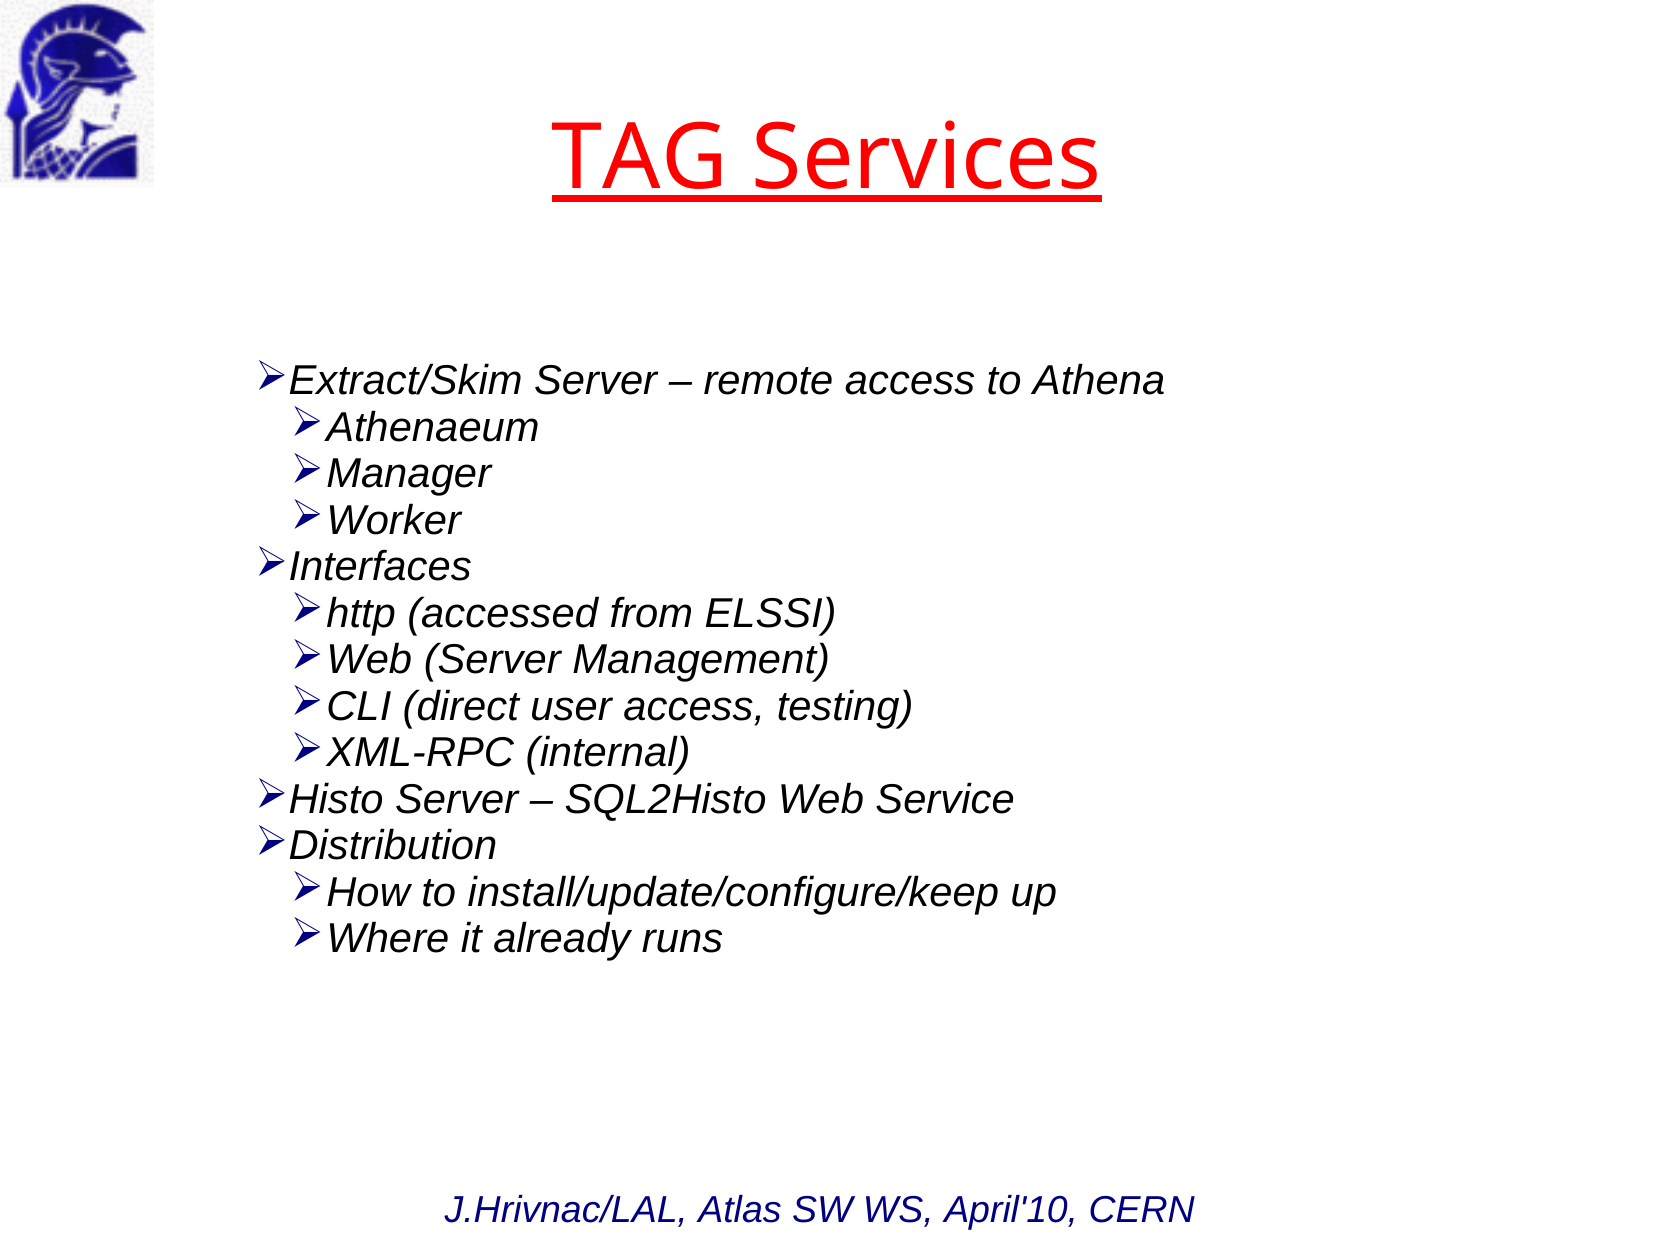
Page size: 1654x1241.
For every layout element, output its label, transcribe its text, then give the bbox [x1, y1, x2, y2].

text_box J.Hrivnac/LAL, Atlas SW WS, April'10, CERN [429, 1180, 1211, 1238]
picture [0, 0, 154, 188]
title TAG Services [82, 49, 1571, 257]
text_box Extract/Skim Server – remote access to Athena Athenaeum Manager Worker Interfaces http (accessed from ELSSI) Web (Server Management) CLI (direct user access, testing) XML-RPC (internal) Histo Server – SQL2Histo Web Service Distribution How to install/update/configure/keep up Where it already runs [240, 349, 1356, 1010]
